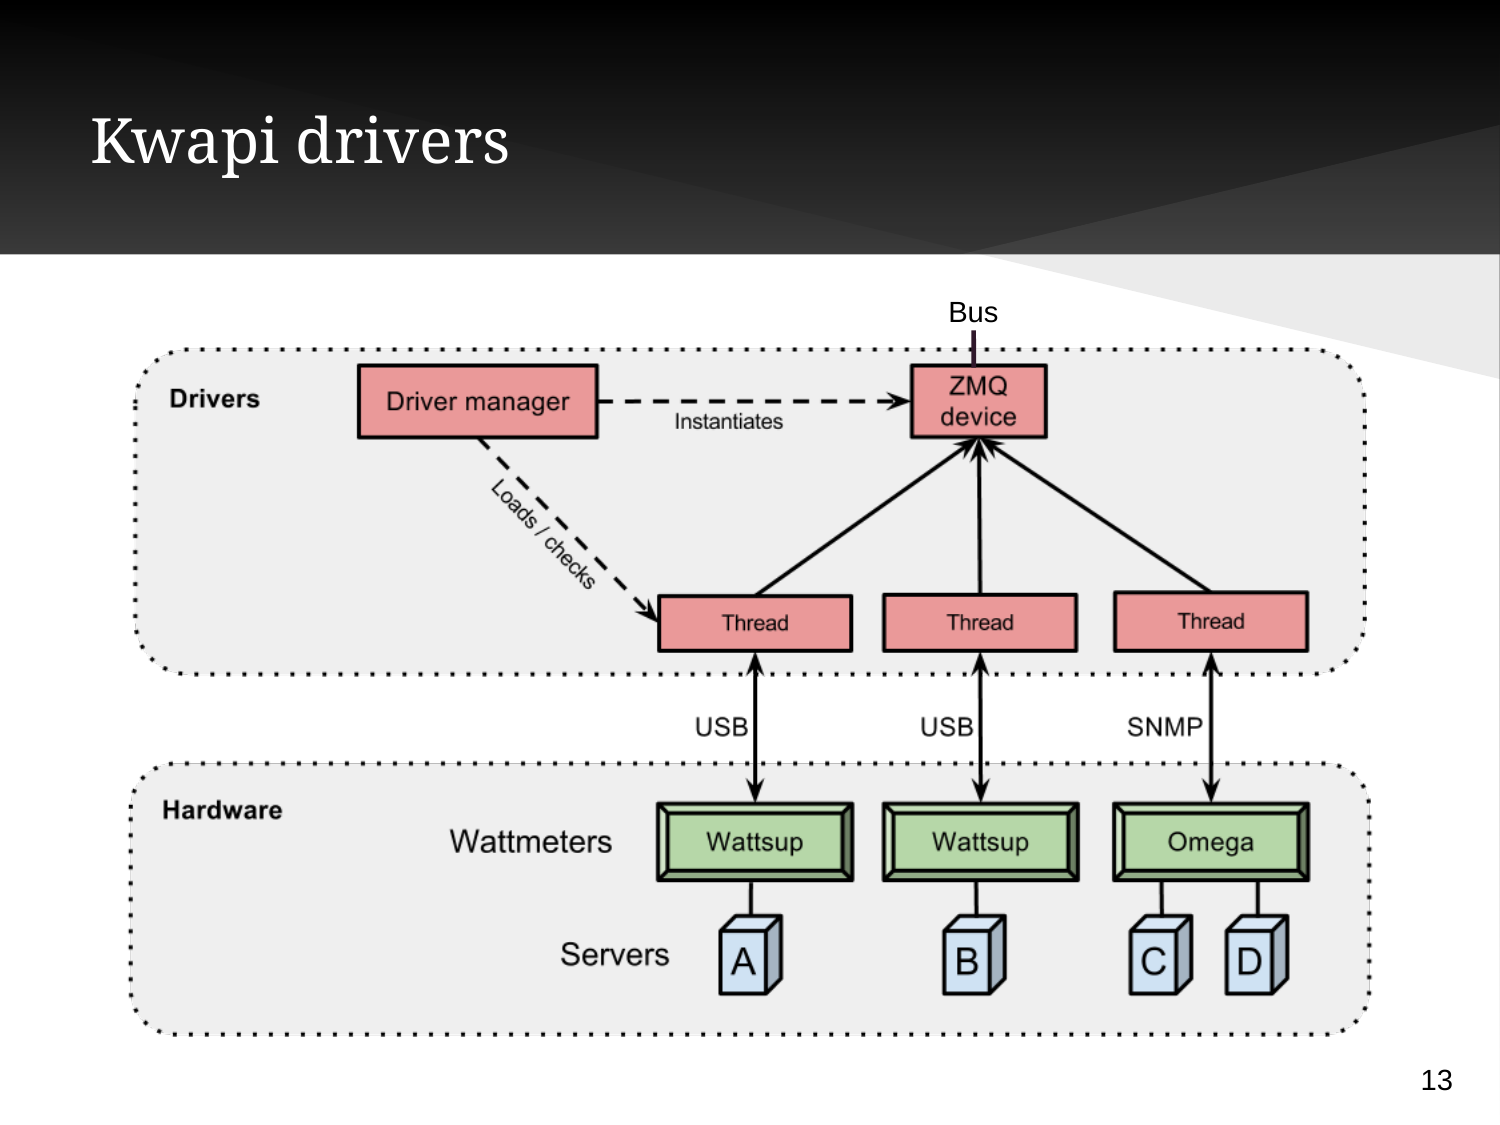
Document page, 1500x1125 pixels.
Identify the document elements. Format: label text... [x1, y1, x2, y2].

title Kwapi drivers [75, 45, 1425, 233]
text_box 13 [1405, 1046, 1471, 1097]
text_box Bus [837, 278, 1110, 331]
picture [101, 329, 1399, 1061]
